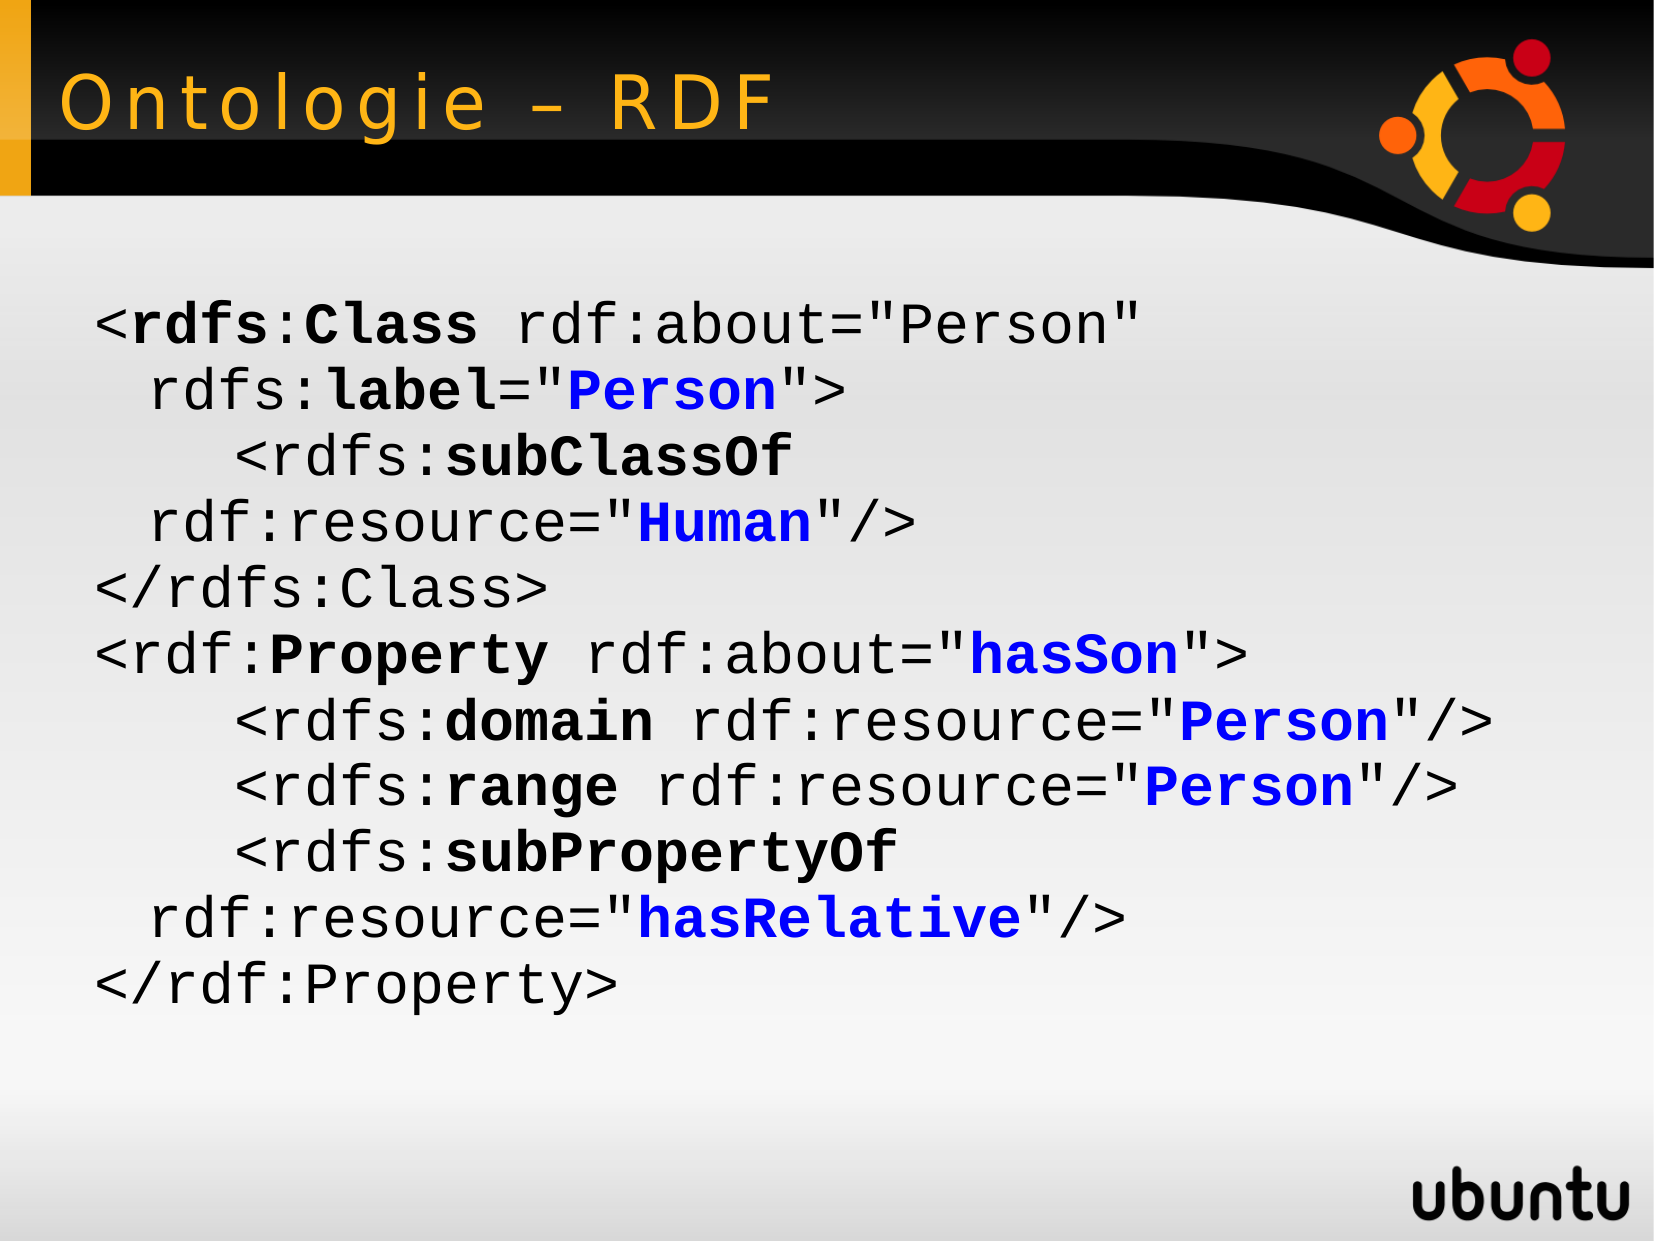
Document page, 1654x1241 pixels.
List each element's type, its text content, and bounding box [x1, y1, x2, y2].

list <rdfs:Class rdf:about="Person" rdfs:label="Person"> <rdfs:subClassOf rdf:resource="Human"/> </rdfs:Class> <rdf:Property rdf:about="hasSon"> <rdfs:domain rdf:resource="Person"/> <rdfs:range rdf:resource="Person"/> <rdfs:subPropertyOf rdf:resource="hasRelative"/> </rdf:Property> [76, 295, 1565, 1114]
title Ontologie – RDF [59, 29, 1270, 178]
picture [0, 0, 1654, 1241]
